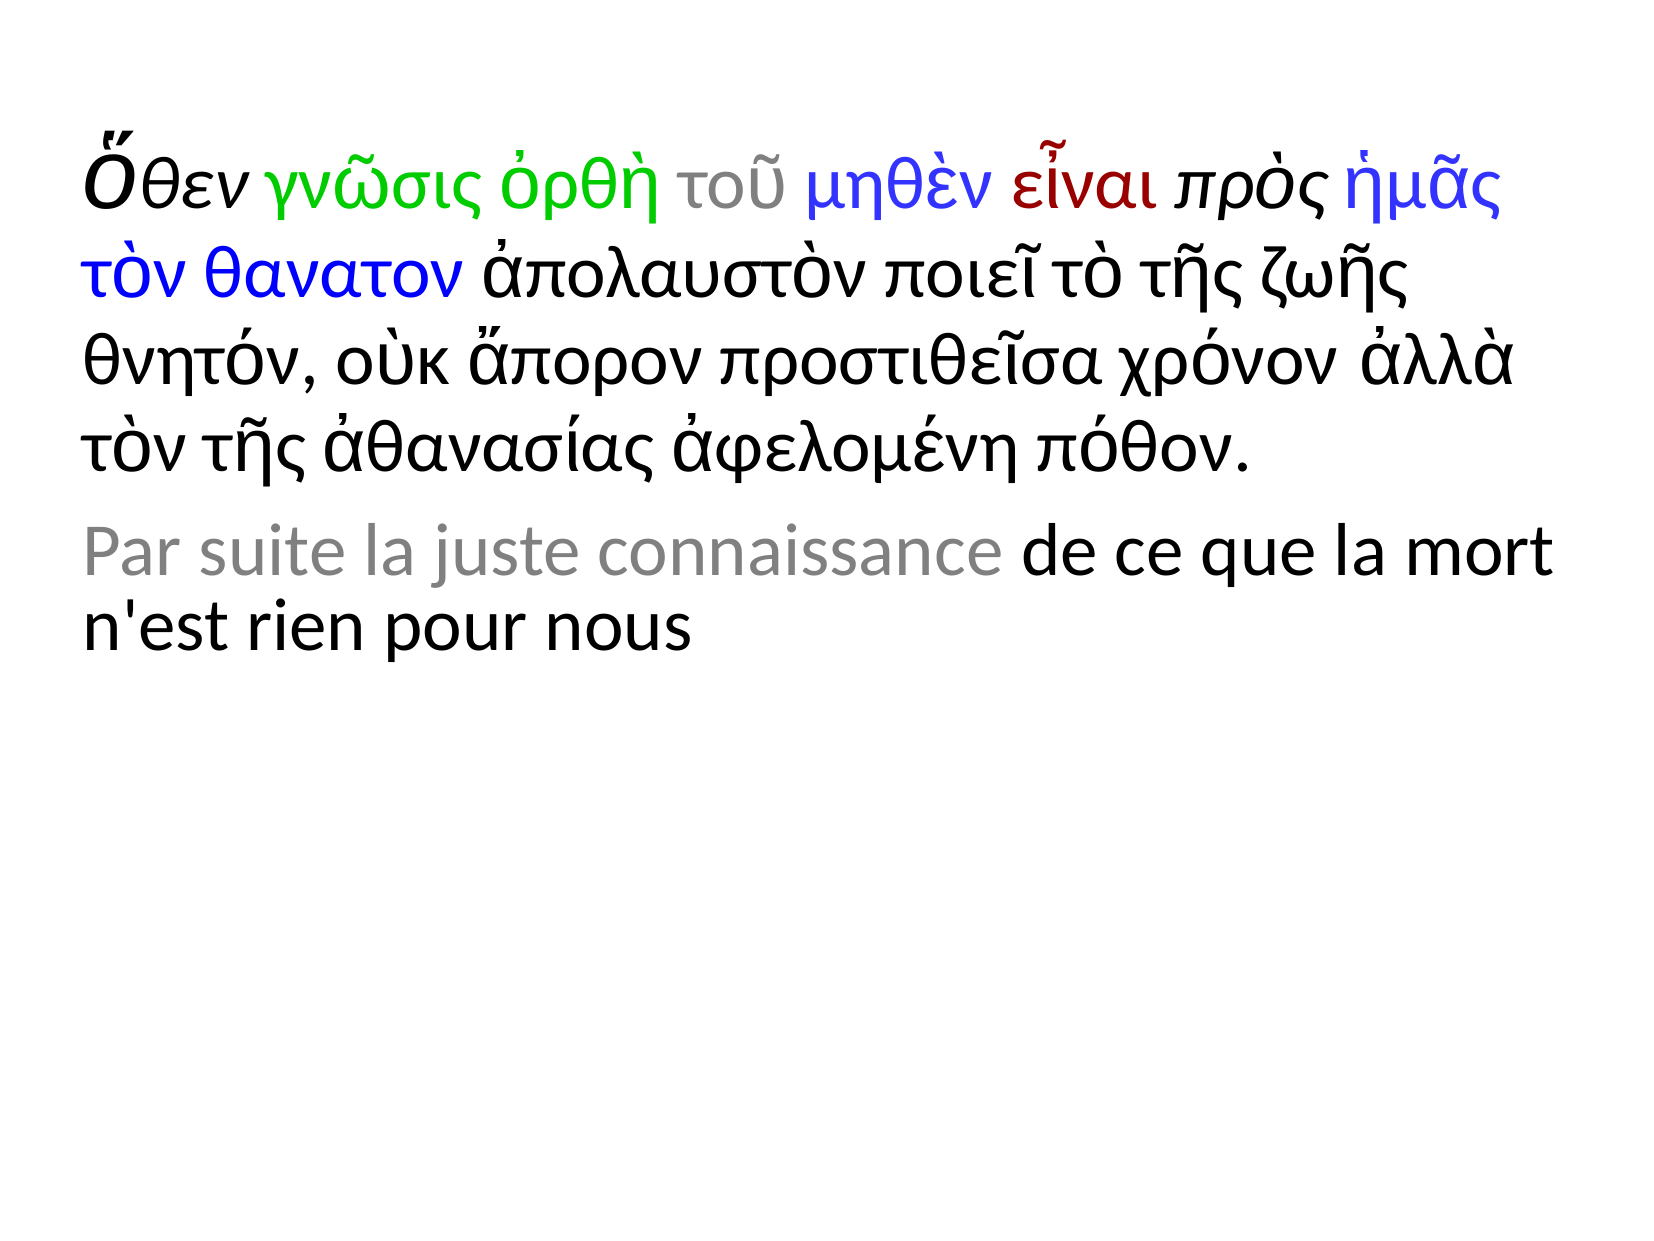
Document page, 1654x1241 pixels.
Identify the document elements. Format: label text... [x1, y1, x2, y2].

list ὅθεν γνῶσις ὀρθὴ τοῦ μηθὲν εἶναι πρὸς ἡμᾶς τὸν θανατον ἀπολαυστὸν ποιεῖ τὸ τῆς ζωῆς θνητόν, οὺκ ἄπορον προστιθεῖσα χρόνον ἀλλὰ τὸν τῆς ἀθανασίας ἀφελομένη πόθον. Par suite la juste connaissance de ce que la mort n'est rien pour nous [82, 118, 1571, 1121]
